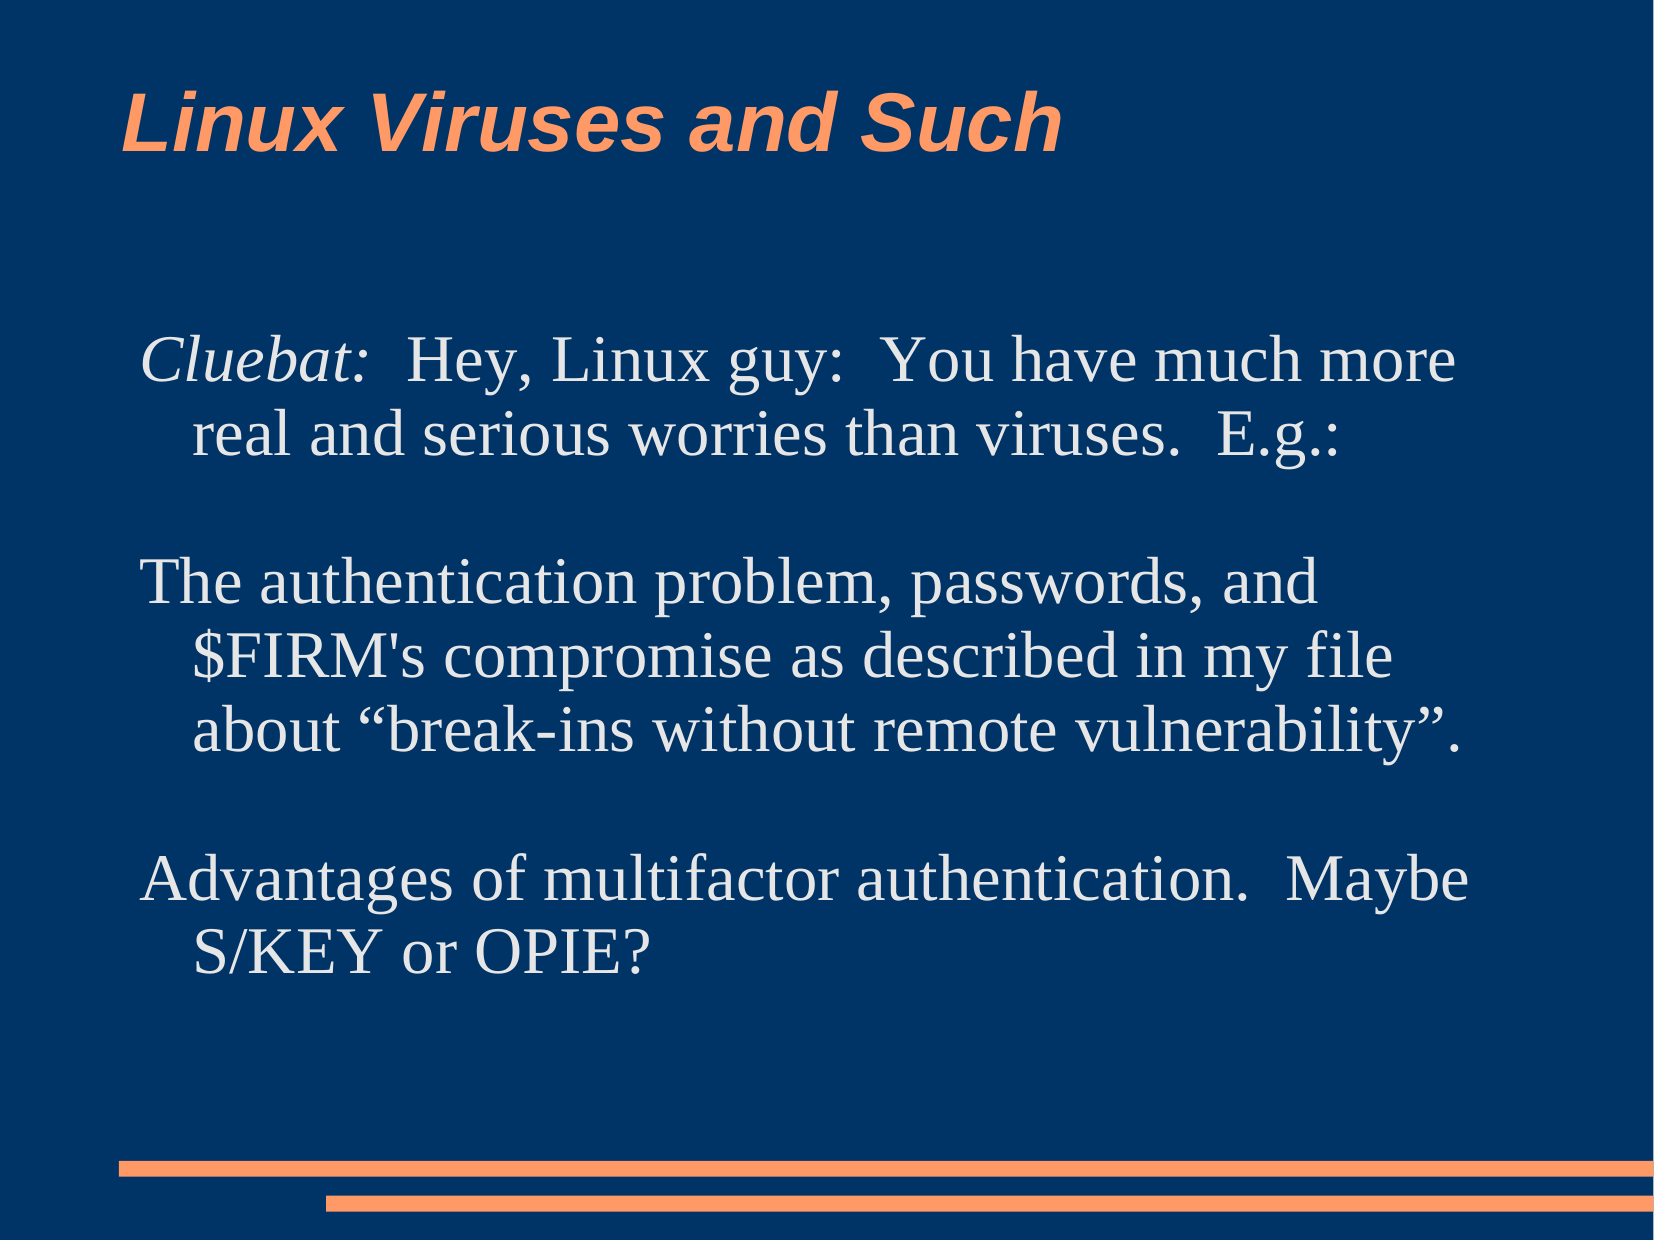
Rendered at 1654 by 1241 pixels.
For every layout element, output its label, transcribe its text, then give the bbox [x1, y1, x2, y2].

list Cluebat: Hey, Linux guy: You have much more real and serious worries than viruses. E.g.: The authentication problem, passwords, and $FIRM's compromise as described in my file about “break-ins without remote vulnerability”. Advantages of multifactor authentication. Maybe S/KEY or OPIE? [121, 322, 1561, 1132]
title Linux Viruses and Such [121, 46, 1534, 201]
